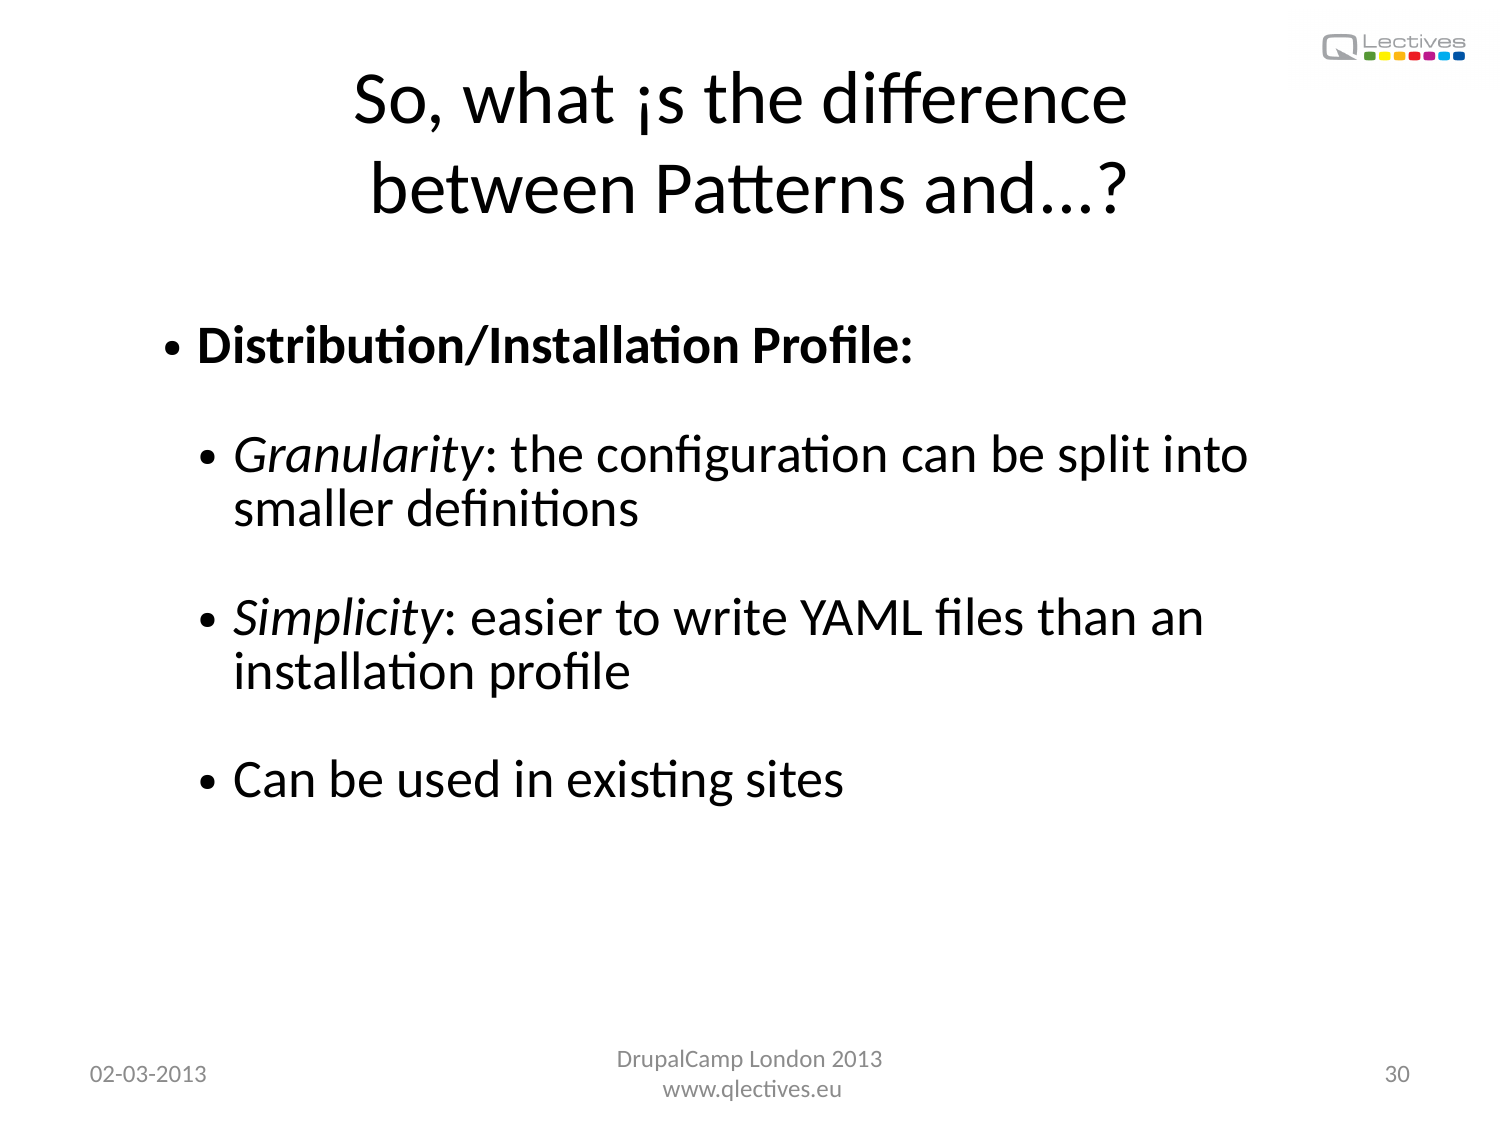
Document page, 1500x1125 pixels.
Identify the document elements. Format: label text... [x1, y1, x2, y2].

text_box <number> [1074, 1042, 1425, 1103]
text_box 02-03-2013 [74, 1042, 425, 1103]
text_box Distribution/Installation Profile: Granularity: the configuration can be split into smaller definitions Simplicity: easier to write YAML files than an installation profile Can be used in existing sites [147, 315, 1347, 898]
picture [1288, 9, 1500, 90]
text_box So, what ¡s the difference between Patterns and...? [75, 45, 1425, 233]
text_box DrupalCamp London 2013 www.qlectives.eu [512, 1042, 988, 1103]
